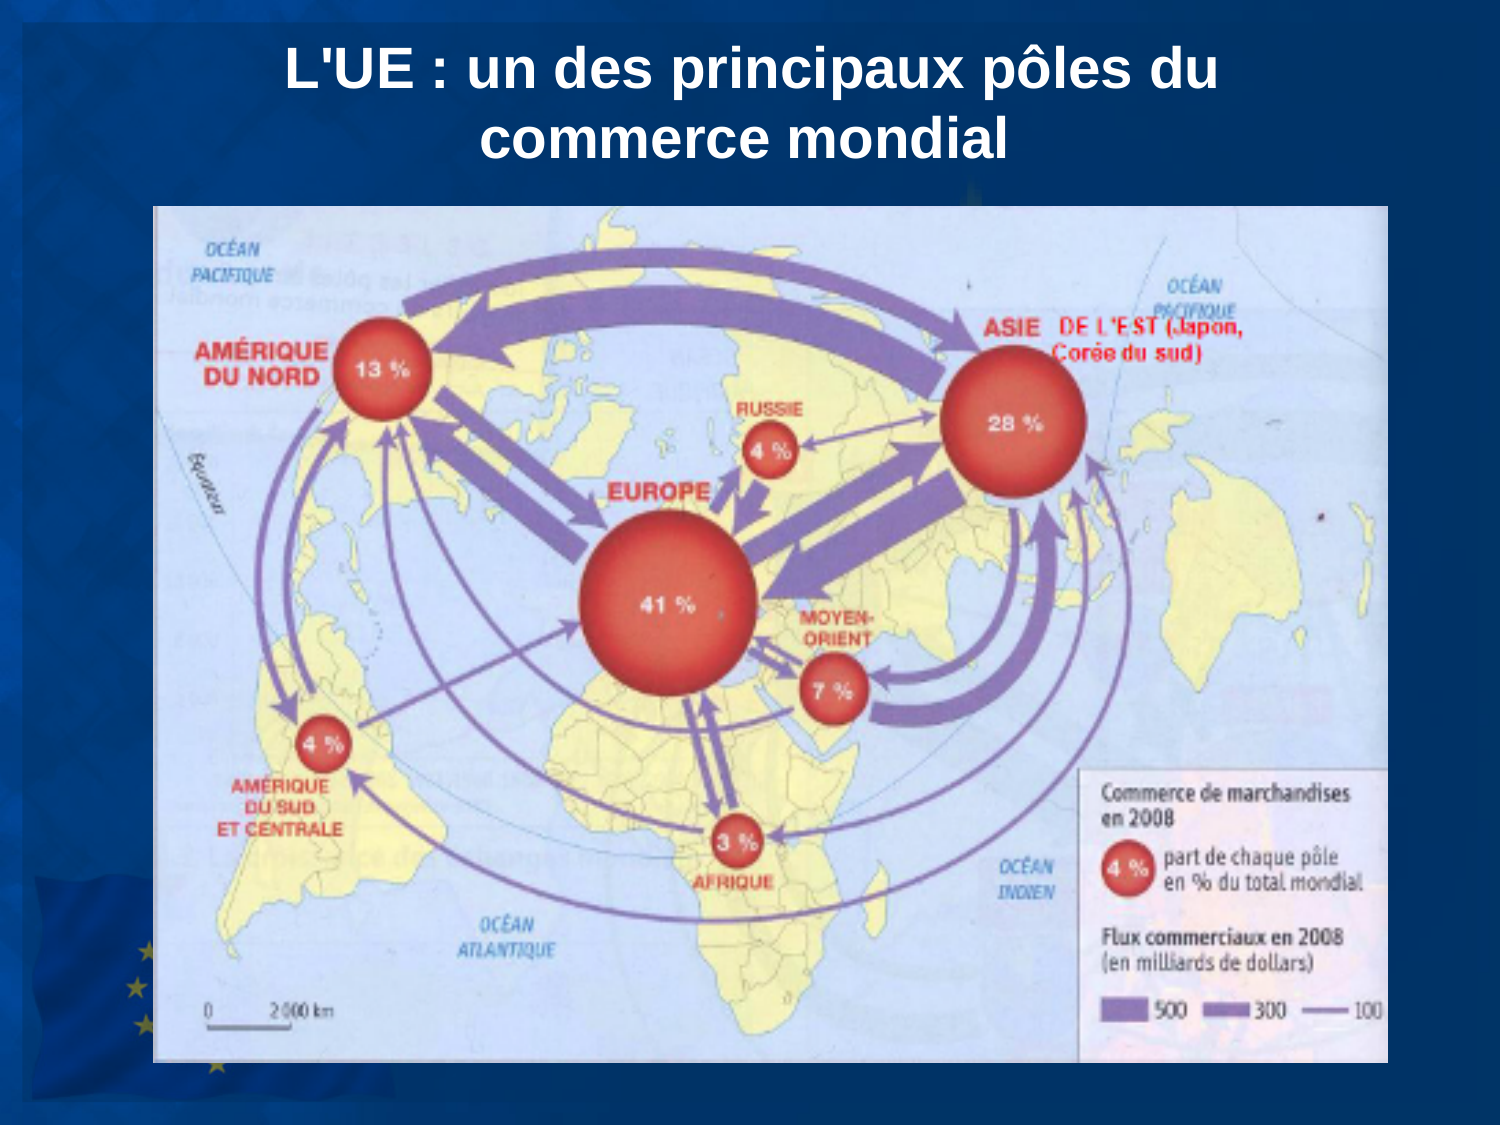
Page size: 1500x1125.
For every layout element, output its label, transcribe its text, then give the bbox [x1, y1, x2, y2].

text_box L'UE : un des principaux pôles du commerce mondial [177, 22, 1329, 178]
picture [0, 0, 1500, 1125]
